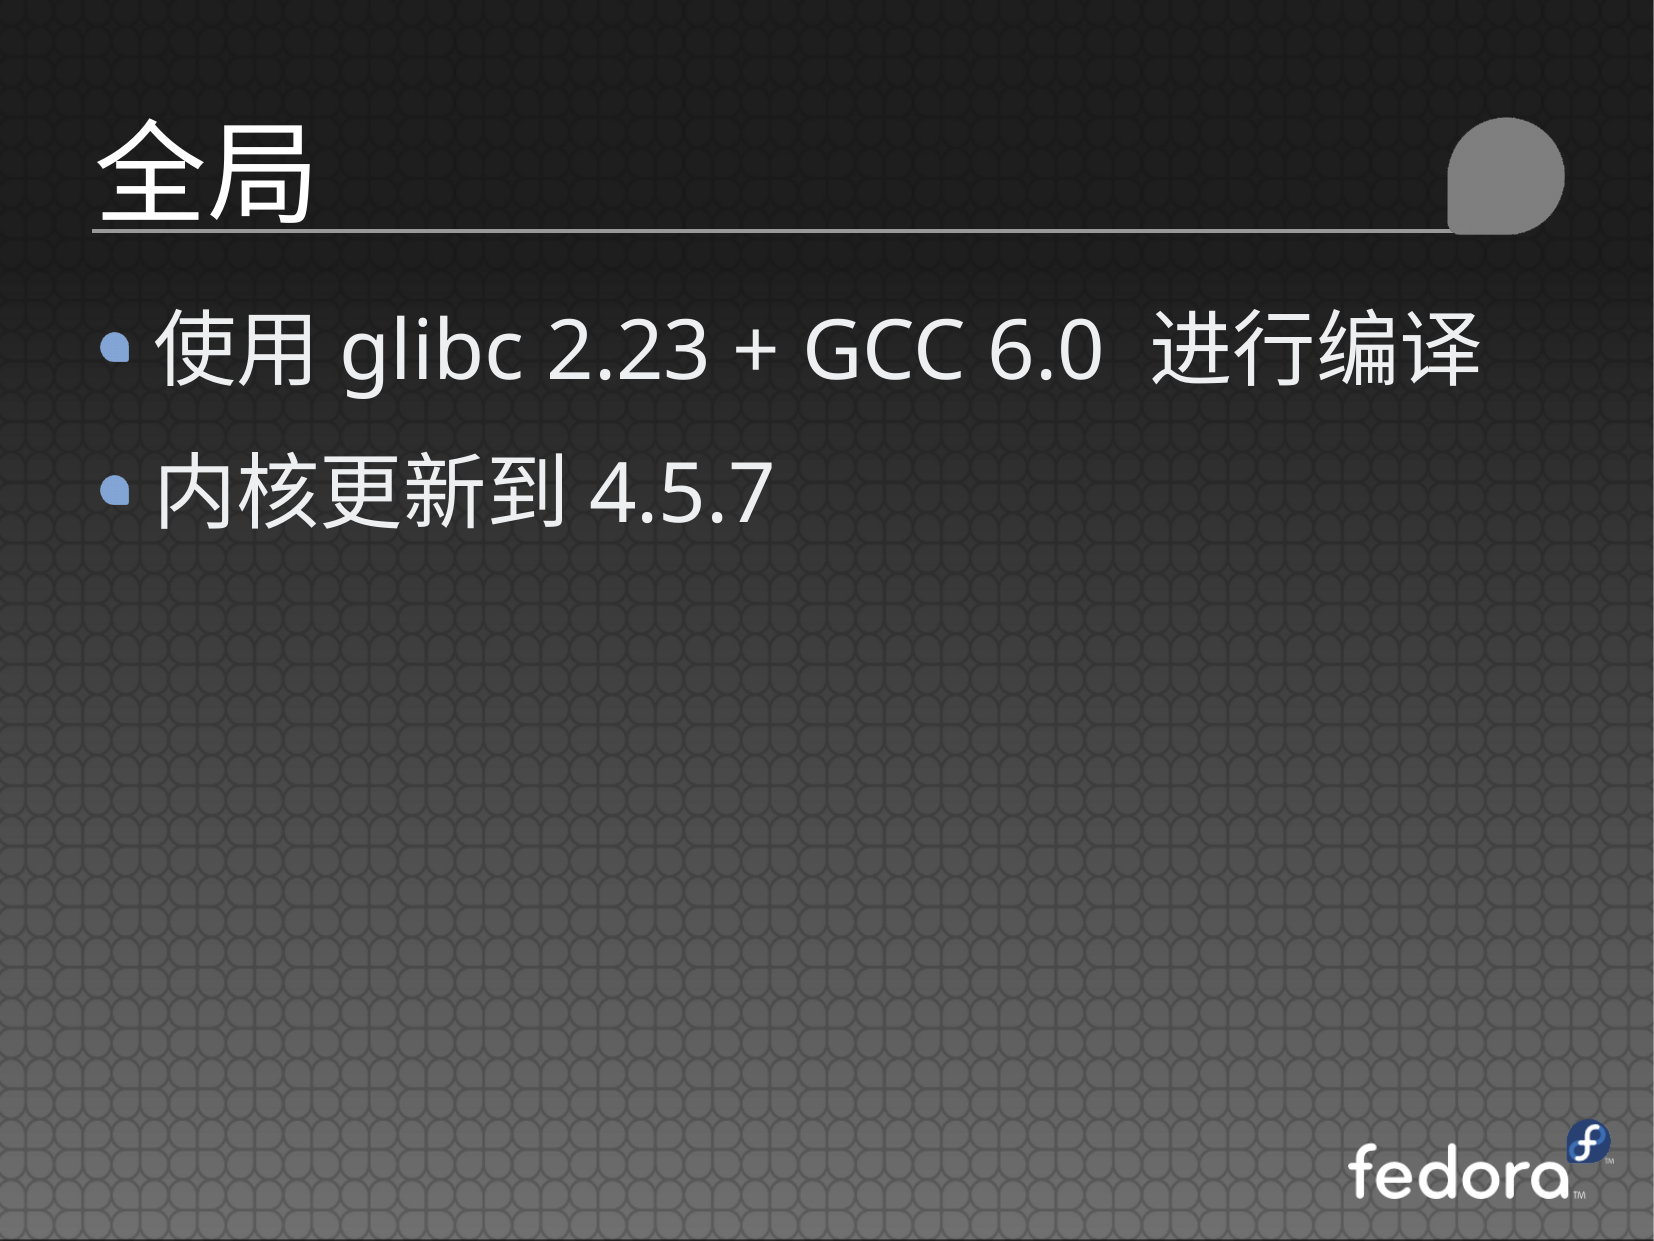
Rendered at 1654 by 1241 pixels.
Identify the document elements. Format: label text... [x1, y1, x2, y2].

list 使用glibc 2.23 + GCC 6.0 进行编译 内核更新到4.5.7 [82, 290, 1571, 1101]
picture [0, 0, 1654, 1241]
title 全局 [94, 100, 1426, 251]
